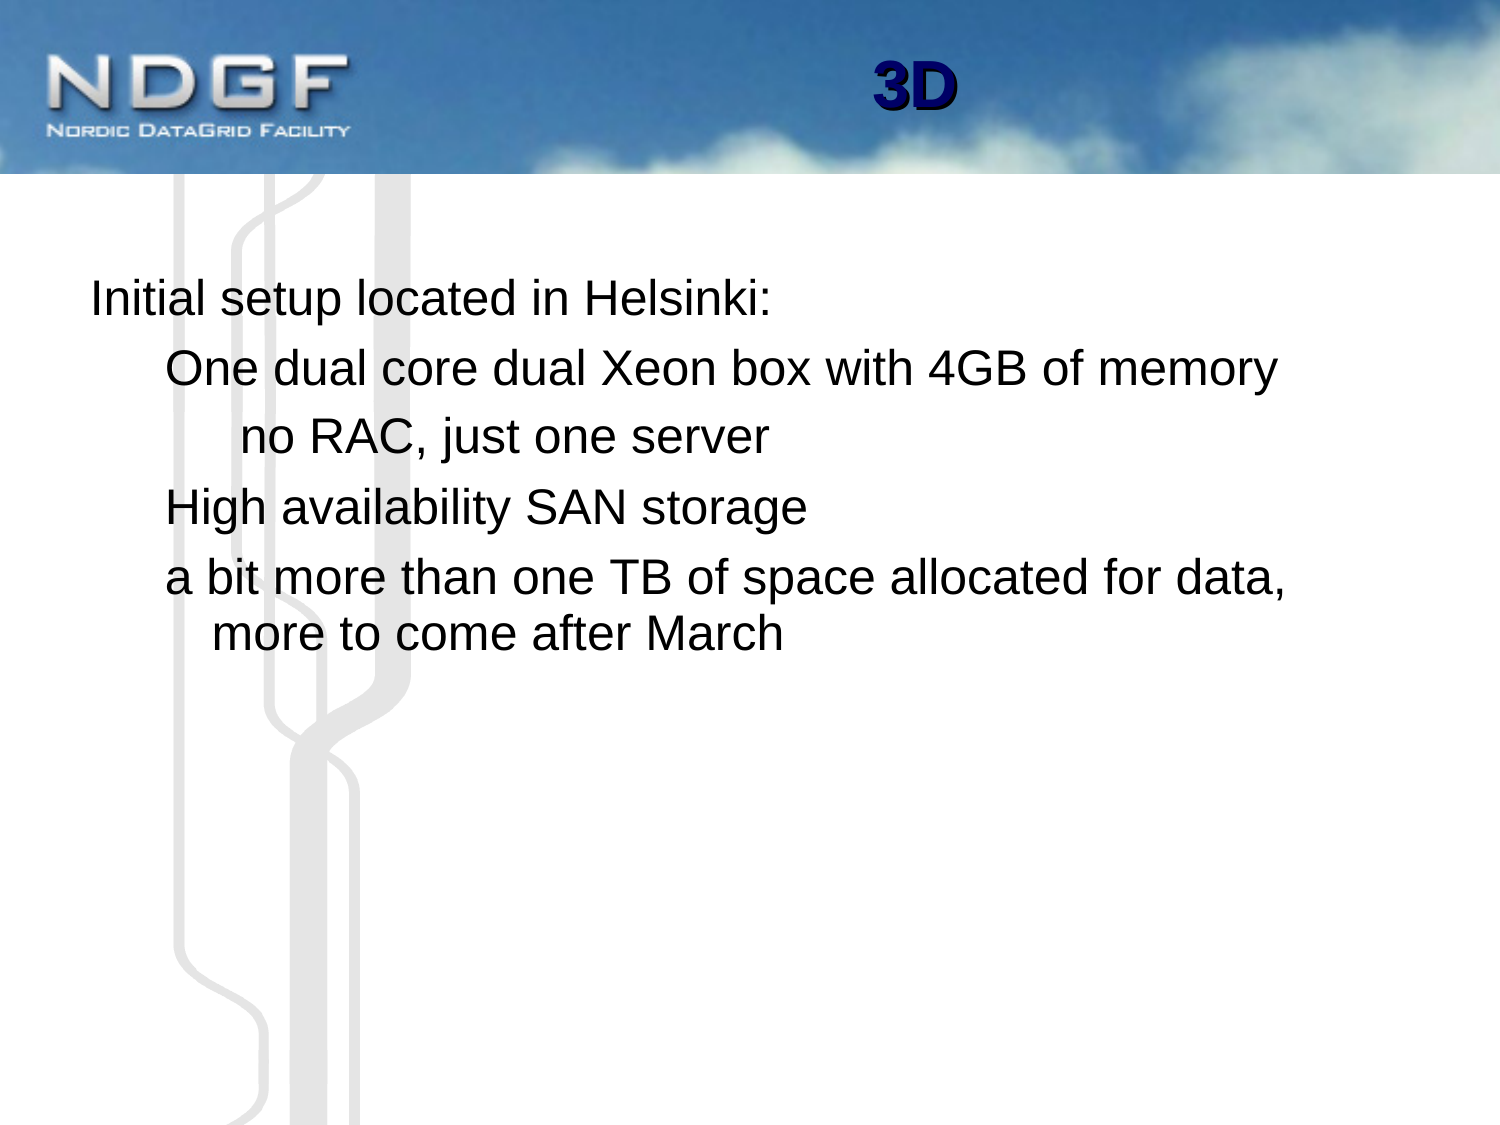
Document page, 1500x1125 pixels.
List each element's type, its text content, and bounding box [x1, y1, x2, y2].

title 3D [372, 19, 1459, 149]
picture [0, 0, 1500, 1125]
list Initial setup located in Helsinki: One dual core dual Xeon box with 4GB of memory no RAC, just one server High availability SAN storage a bit more than one TB of space allocated for data, more to come after March [75, 262, 1426, 1006]
